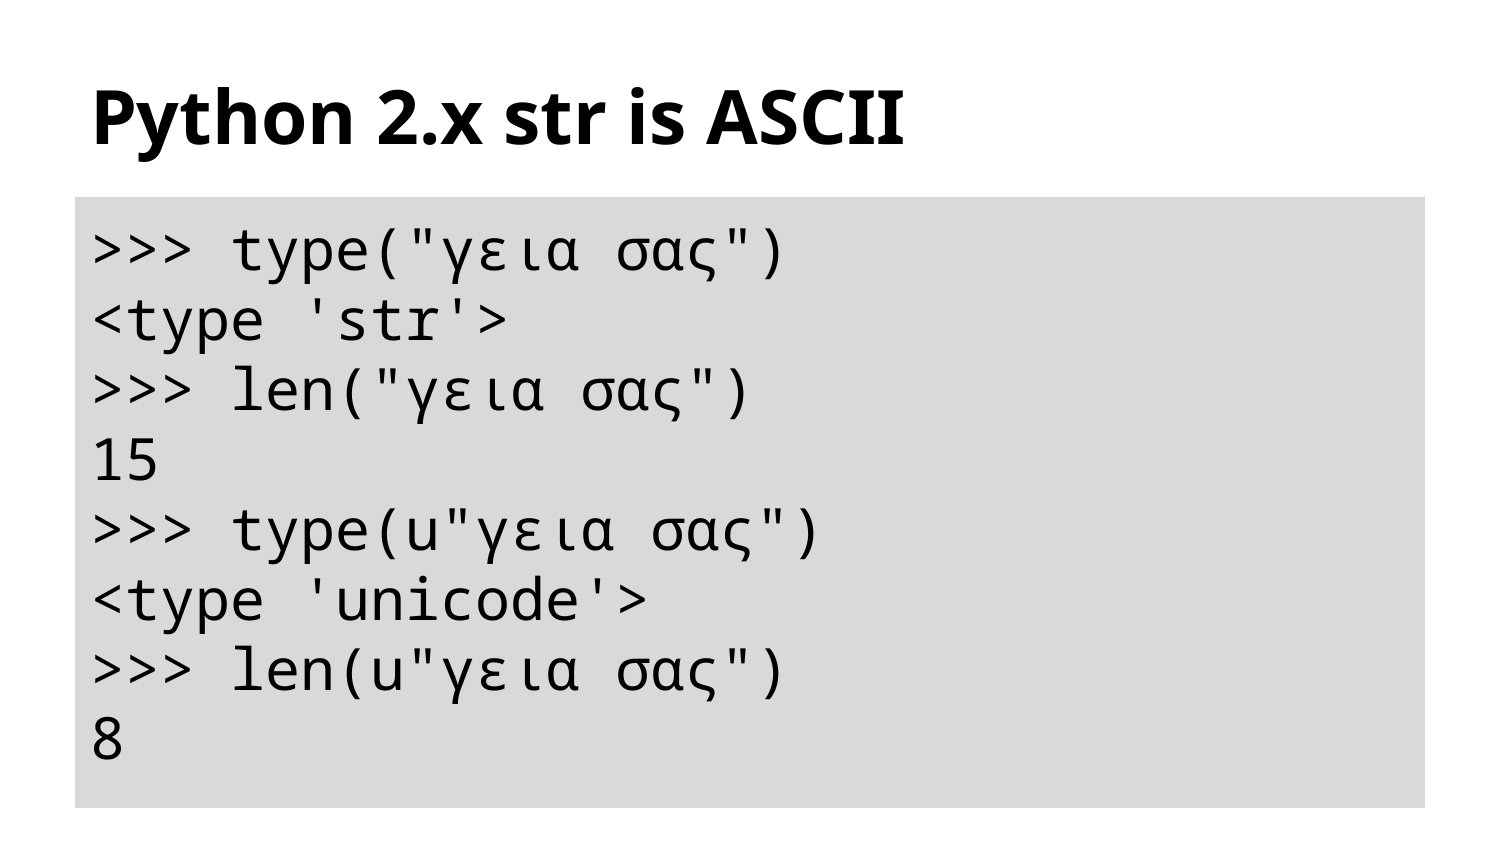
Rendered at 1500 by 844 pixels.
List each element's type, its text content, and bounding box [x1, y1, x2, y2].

title Python 2.x str is ASCII [75, 33, 1425, 175]
list >>> type("γεια σας") <type 'str'> >>> len("γεια σας") 15 >>> type(u"γεια σας") <type 'unicode'> >>> len(u"γεια σας") 8 [75, 196, 1425, 808]
